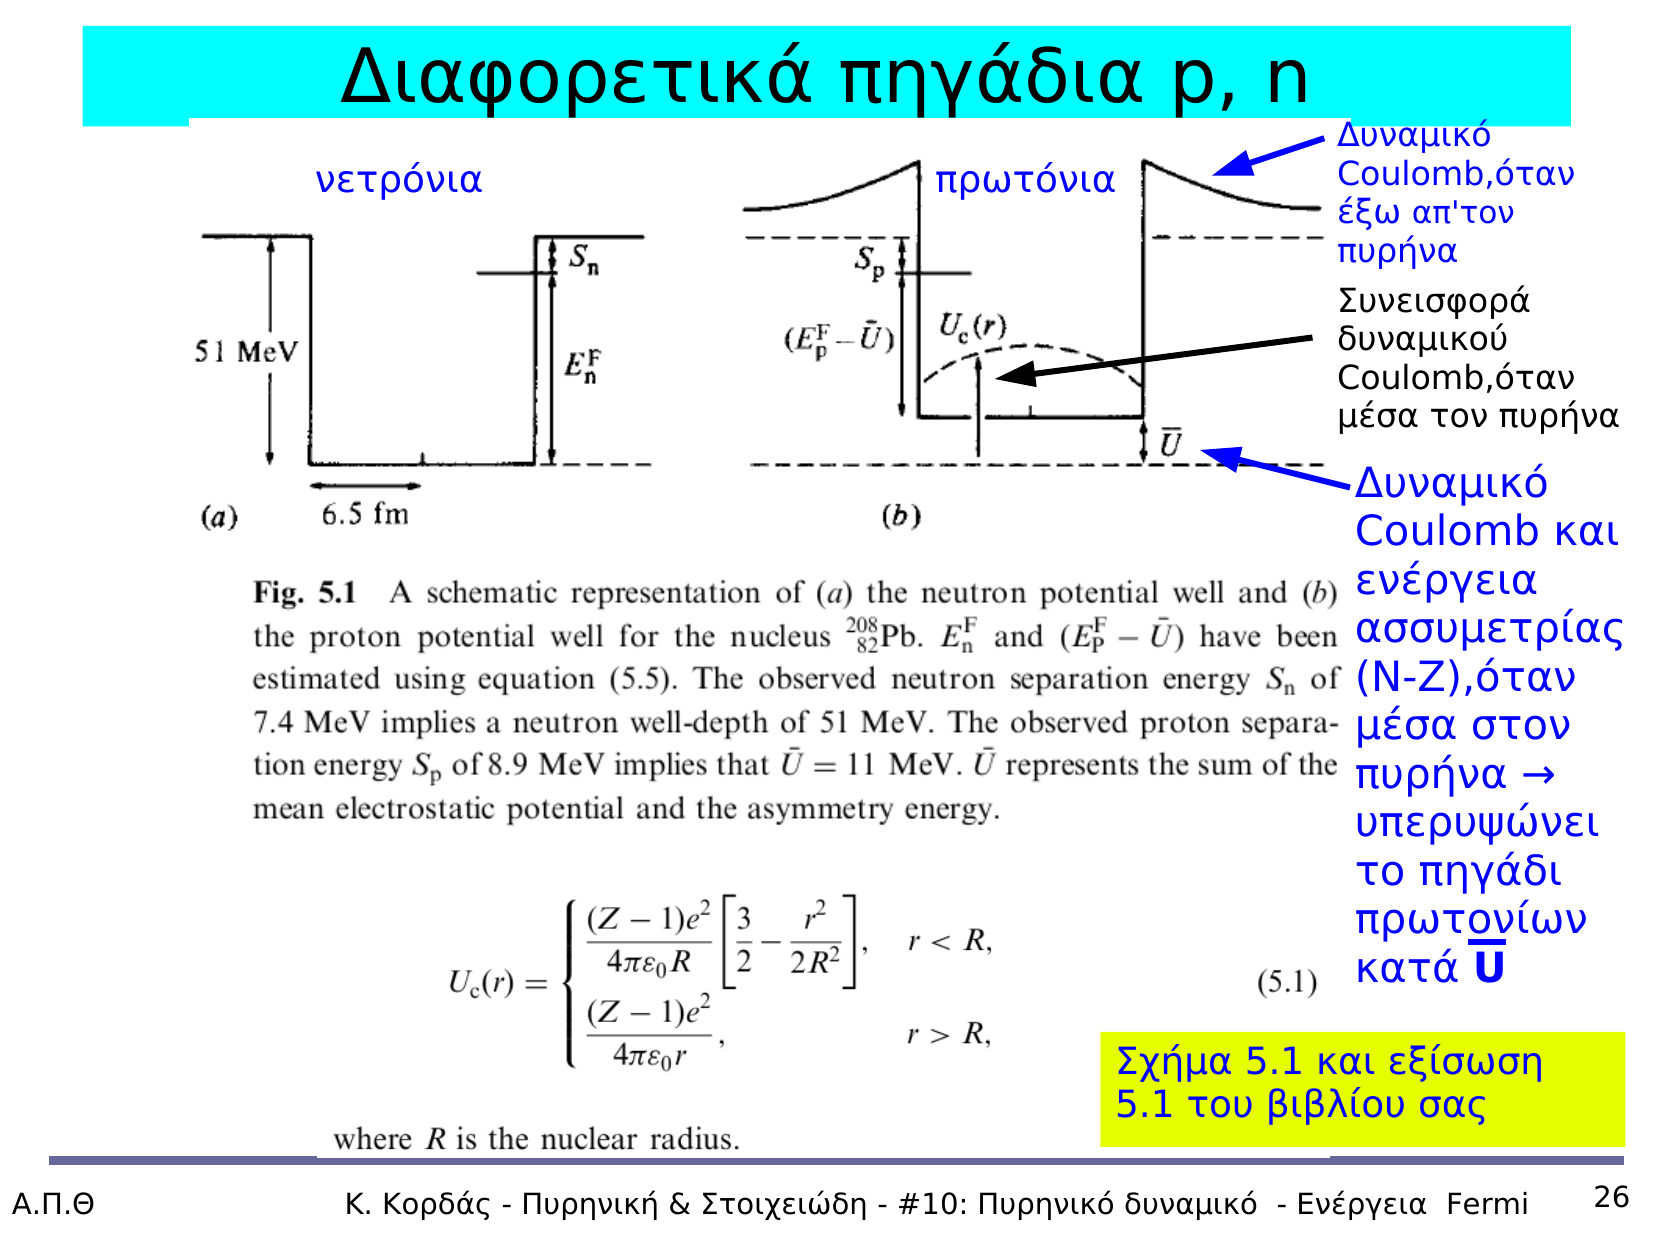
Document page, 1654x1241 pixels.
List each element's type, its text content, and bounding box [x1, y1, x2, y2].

picture [317, 857, 1330, 1158]
title Διαφορετικά πηγάδια p, n [82, 25, 1571, 127]
text_box Δυναμικό Coulomb και ενέργεια ασσυμετρίας (Ν-Ζ),όταν μέσα στον πυρήνα → υπερυψώνει το πηγάδι πρωτονίων κατά U [1340, 451, 1654, 1006]
text_box Συνεισφορά δυναμικού Coulomb,όταν μέσα τον πυρήνα [1322, 274, 1654, 443]
text_box πρωτόνια [920, 150, 1183, 209]
text_box νετρόνια [300, 150, 563, 209]
text_box Δυναμικό Coulomb,όταν έξω απ'τον πυρήνα [1322, 108, 1654, 274]
text_box Σχήμα 5.1 και εξίσωση 5.1 του βιβλίου σας [1100, 1031, 1626, 1147]
picture [189, 118, 1351, 839]
